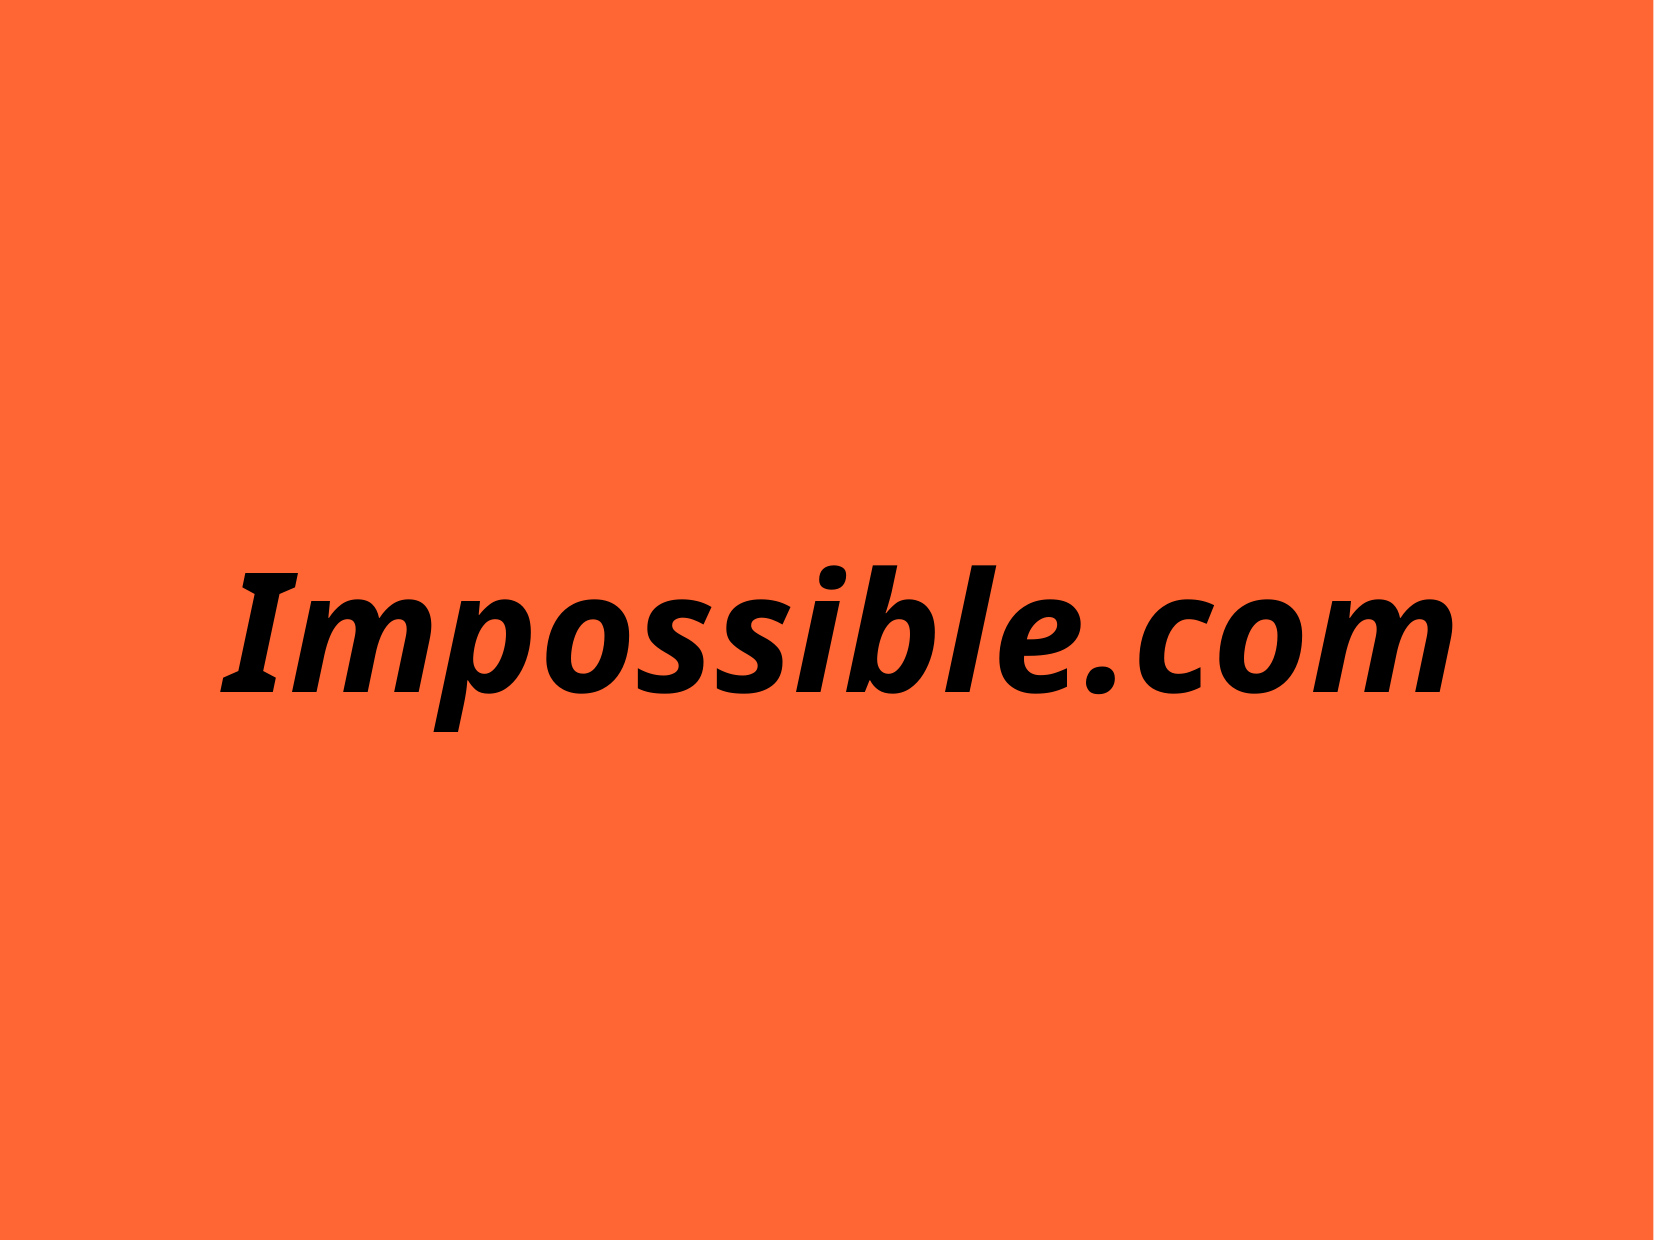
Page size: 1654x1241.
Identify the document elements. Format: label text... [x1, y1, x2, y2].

list Impossible.com [82, 290, 1571, 1109]
